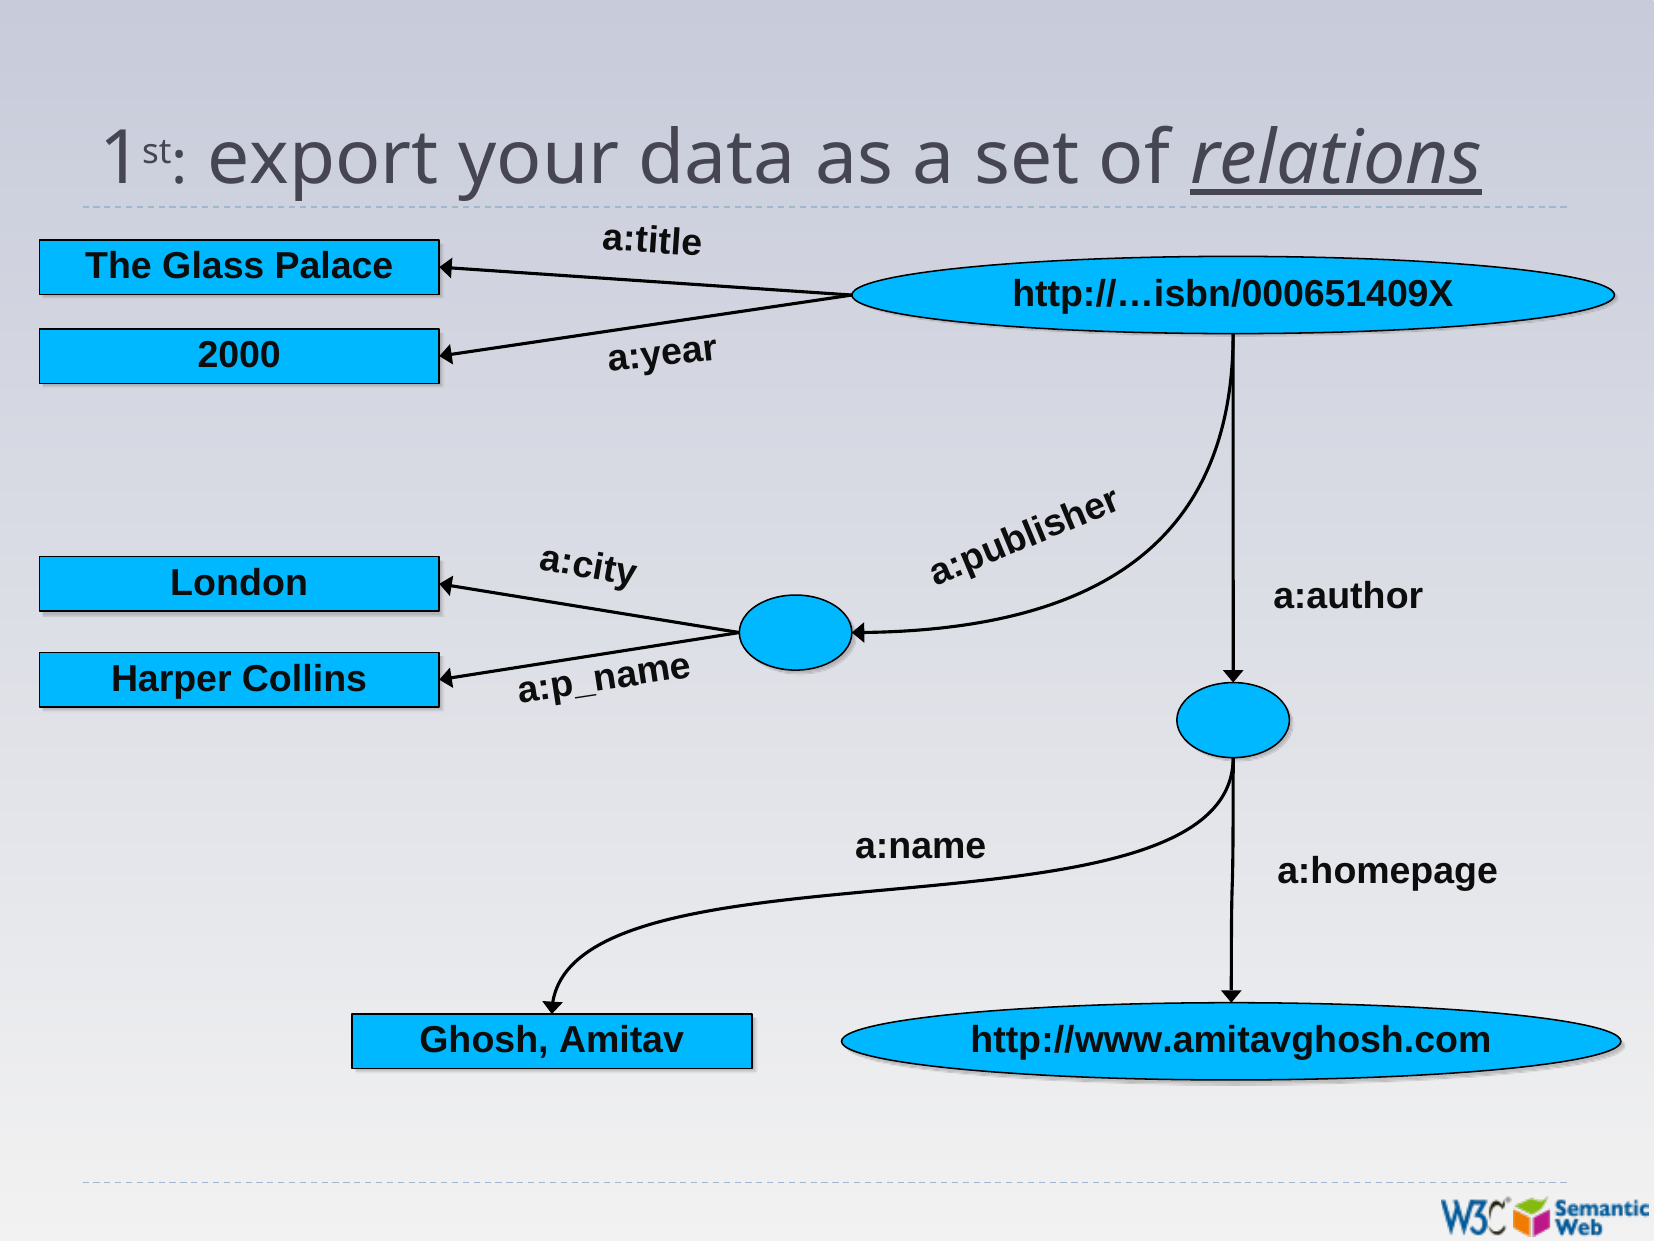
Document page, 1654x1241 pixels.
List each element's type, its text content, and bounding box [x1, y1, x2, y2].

text_box a:city [520, 528, 656, 605]
text_box http://…isbn/000651409X [852, 256, 1615, 334]
text_box 2000 [39, 328, 440, 384]
text_box a:name [840, 820, 1002, 875]
text_box London [39, 556, 440, 612]
text_box Harper Collins [39, 652, 440, 707]
text_box http://www.amitavghosh.com [841, 1002, 1621, 1080]
text_box The Glass Palace [39, 239, 440, 295]
picture [1441, 1195, 1649, 1237]
text_box a:p_name [498, 635, 710, 721]
text_box [1176, 682, 1290, 758]
text_box a:author [1258, 570, 1439, 625]
text_box a:title [585, 209, 719, 274]
text_box Ghosh, Amitav [351, 1013, 752, 1069]
title 1st: export your data as a set of relations [82, 12, 1572, 207]
text_box a:homepage [1262, 845, 1513, 900]
text_box a:year [589, 319, 735, 389]
text_box a:publisher [906, 466, 1142, 607]
text_box [739, 595, 852, 671]
